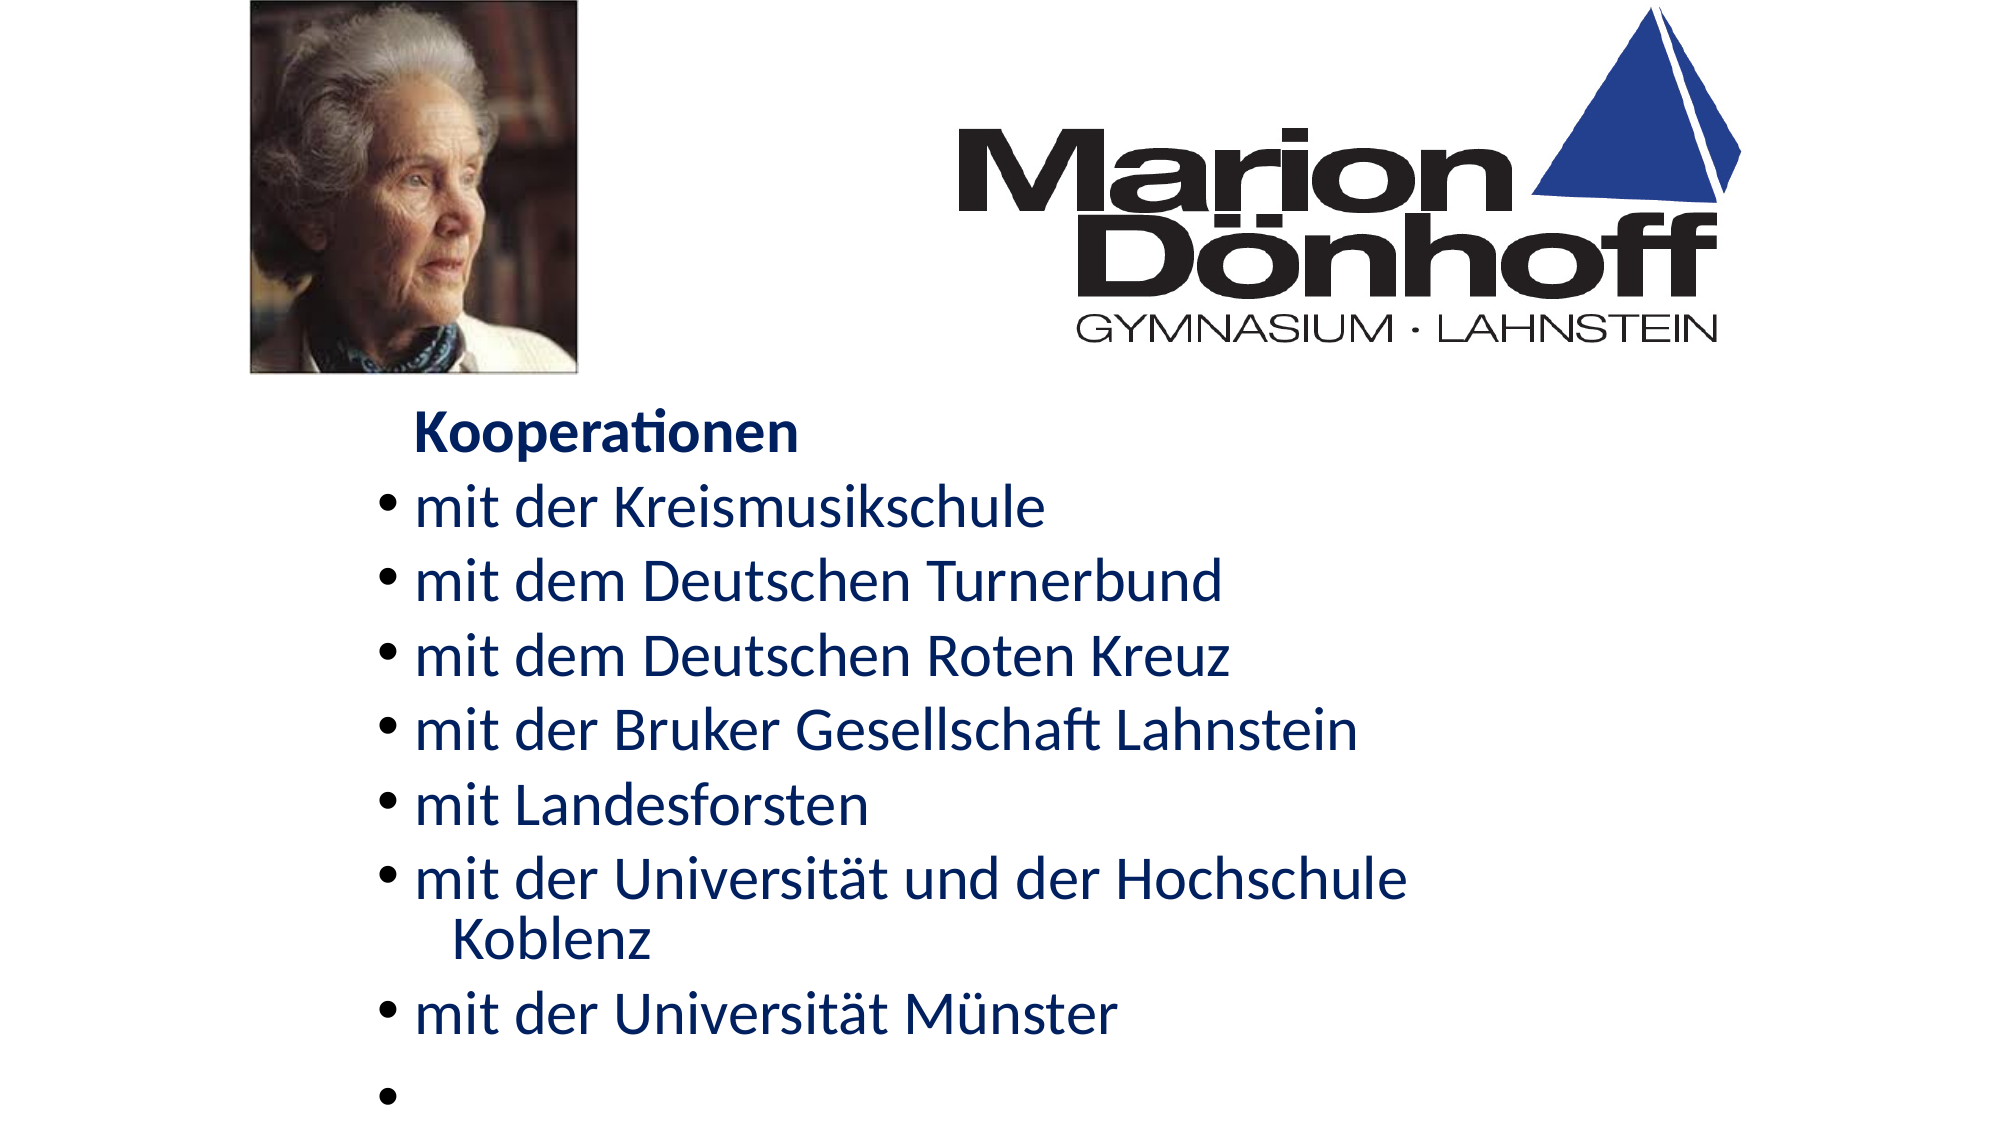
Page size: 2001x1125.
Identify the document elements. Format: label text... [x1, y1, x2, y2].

list Kooperationen mit der Kreismusikschule mit dem Deutschen Turnerbund mit dem Deutschen Roten Kreuz mit der Bruker Gesellschaft Lahnstein mit Landesforsten mit der Universität und der Hochschule Koblenz mit der Universität Münster [362, 397, 1638, 1059]
picture [946, 0, 1750, 351]
picture [249, 0, 579, 376]
